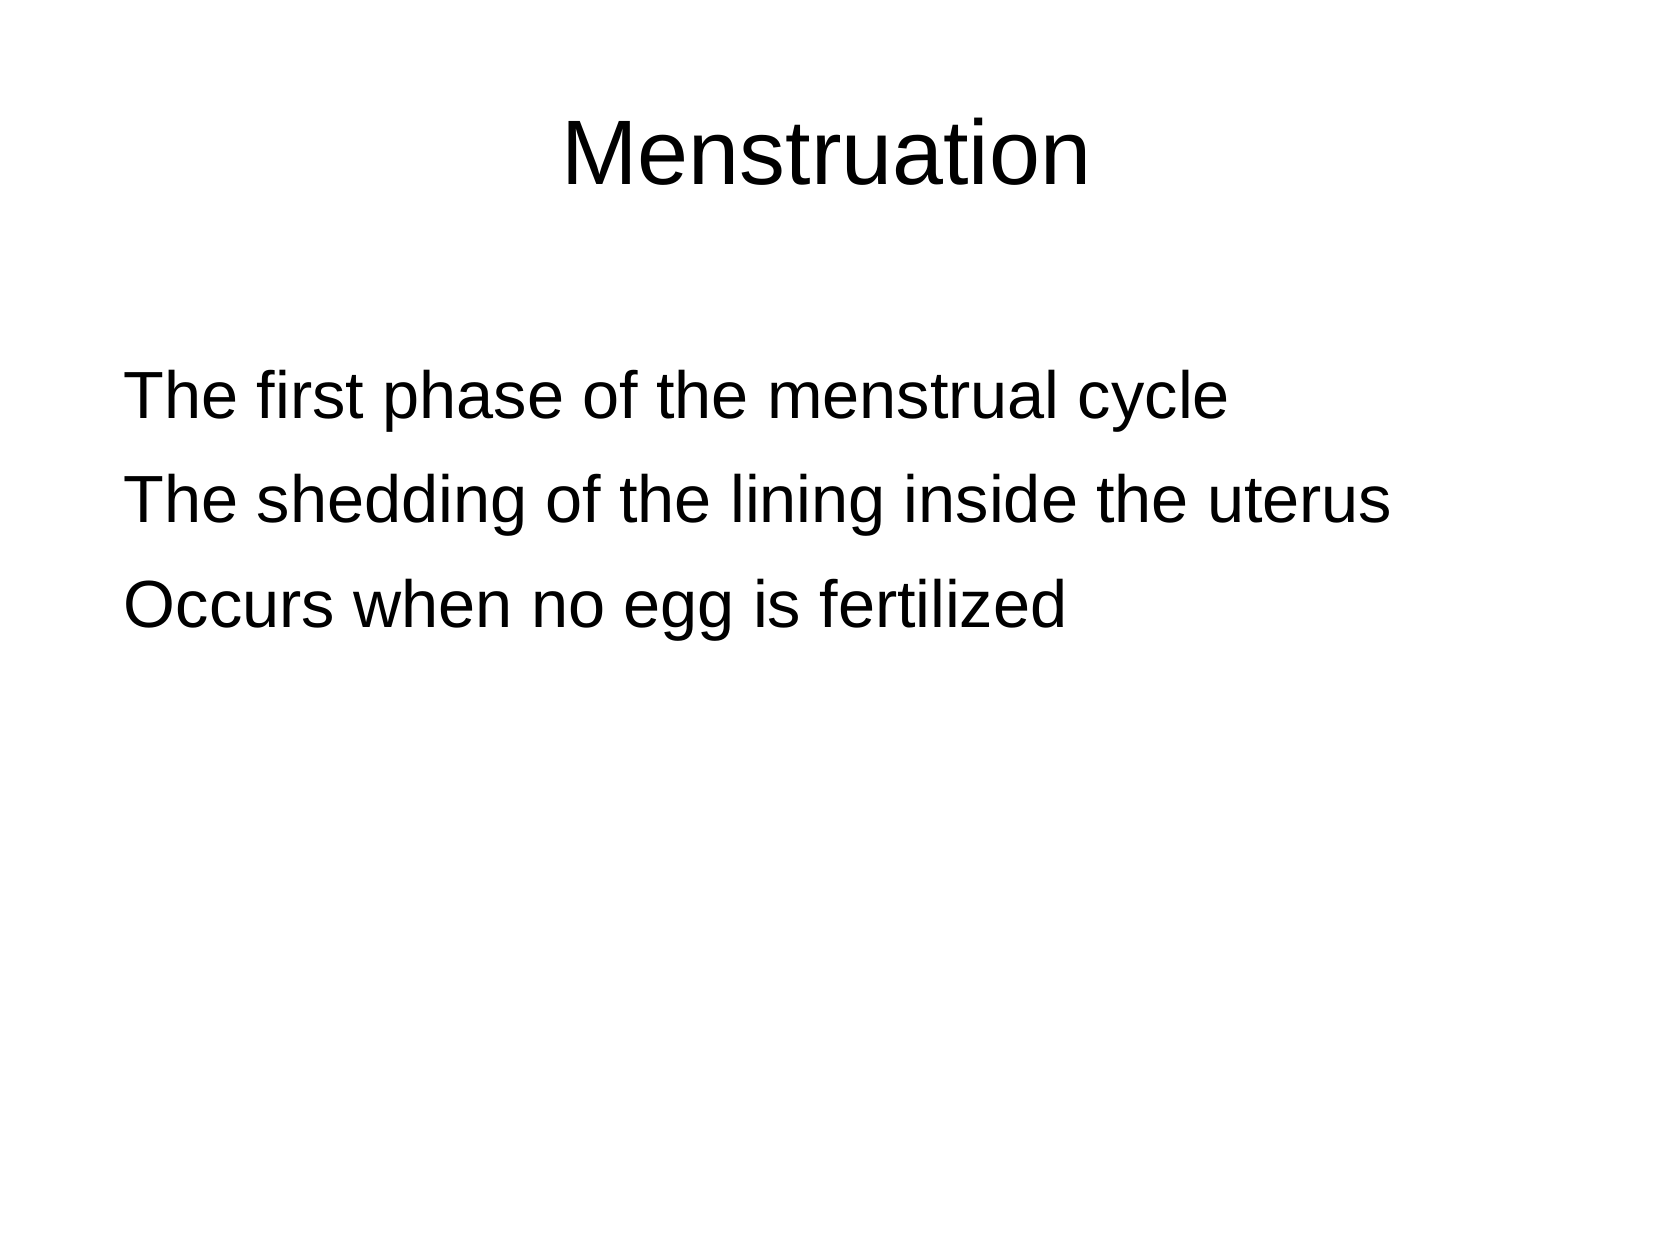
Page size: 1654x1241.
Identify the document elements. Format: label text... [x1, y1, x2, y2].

list The first phase of the menstrual cycle The shedding of the lining inside the uterus Occurs when no egg is fertilized [124, 358, 1530, 1088]
title Menstruation [82, 49, 1571, 257]
